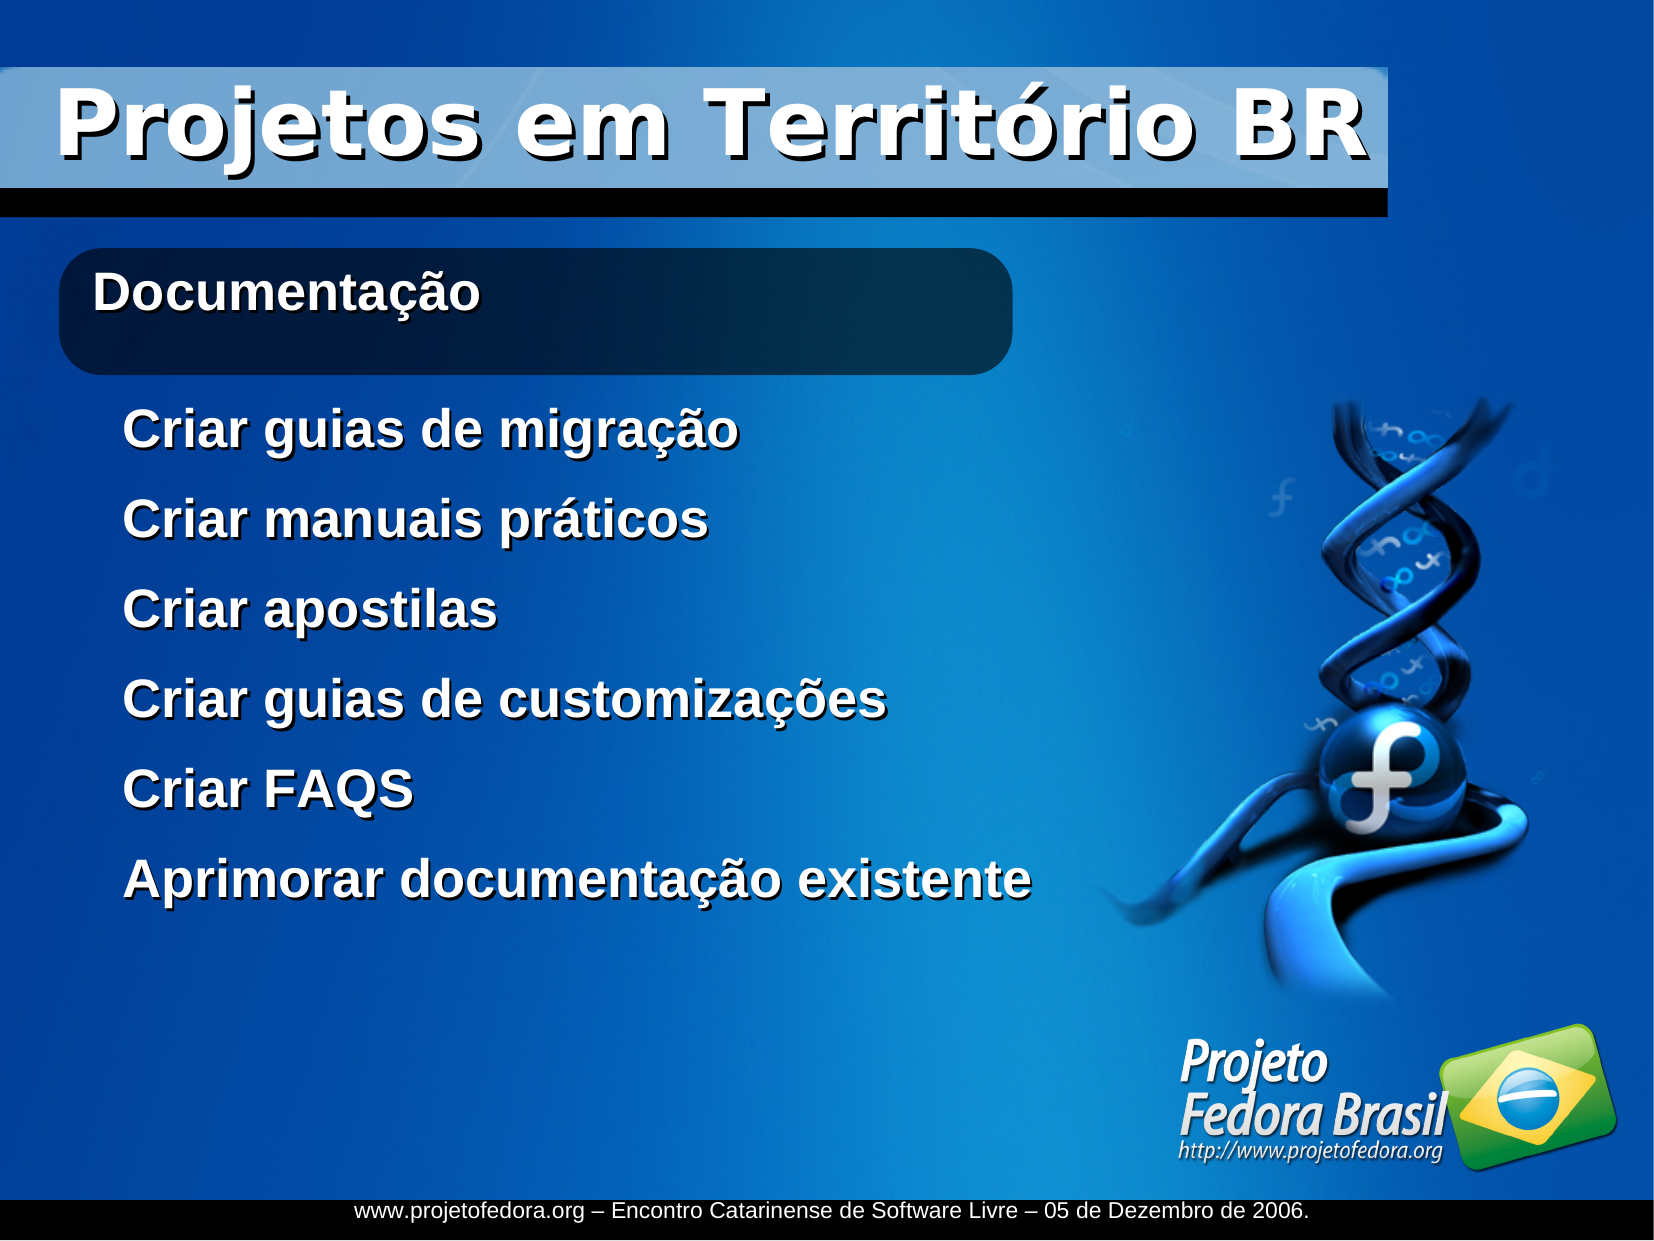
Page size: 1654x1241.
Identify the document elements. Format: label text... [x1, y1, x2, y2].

list Criar guias de migração Criar manuais práticos Criar apostilas Criar guias de customizações Criar FAQS Aprimorar documentação existente [104, 398, 1230, 1187]
text_box Projetos em Território BR [37, 63, 1394, 202]
list Documentação [75, 261, 976, 344]
text_box [59, 248, 1013, 376]
text_box www.projetofedora.org – Encontro Catarinense de Software Livre – 05 de Dezembro de 2006. [339, 1190, 1427, 1241]
picture [0, 0, 1654, 1200]
